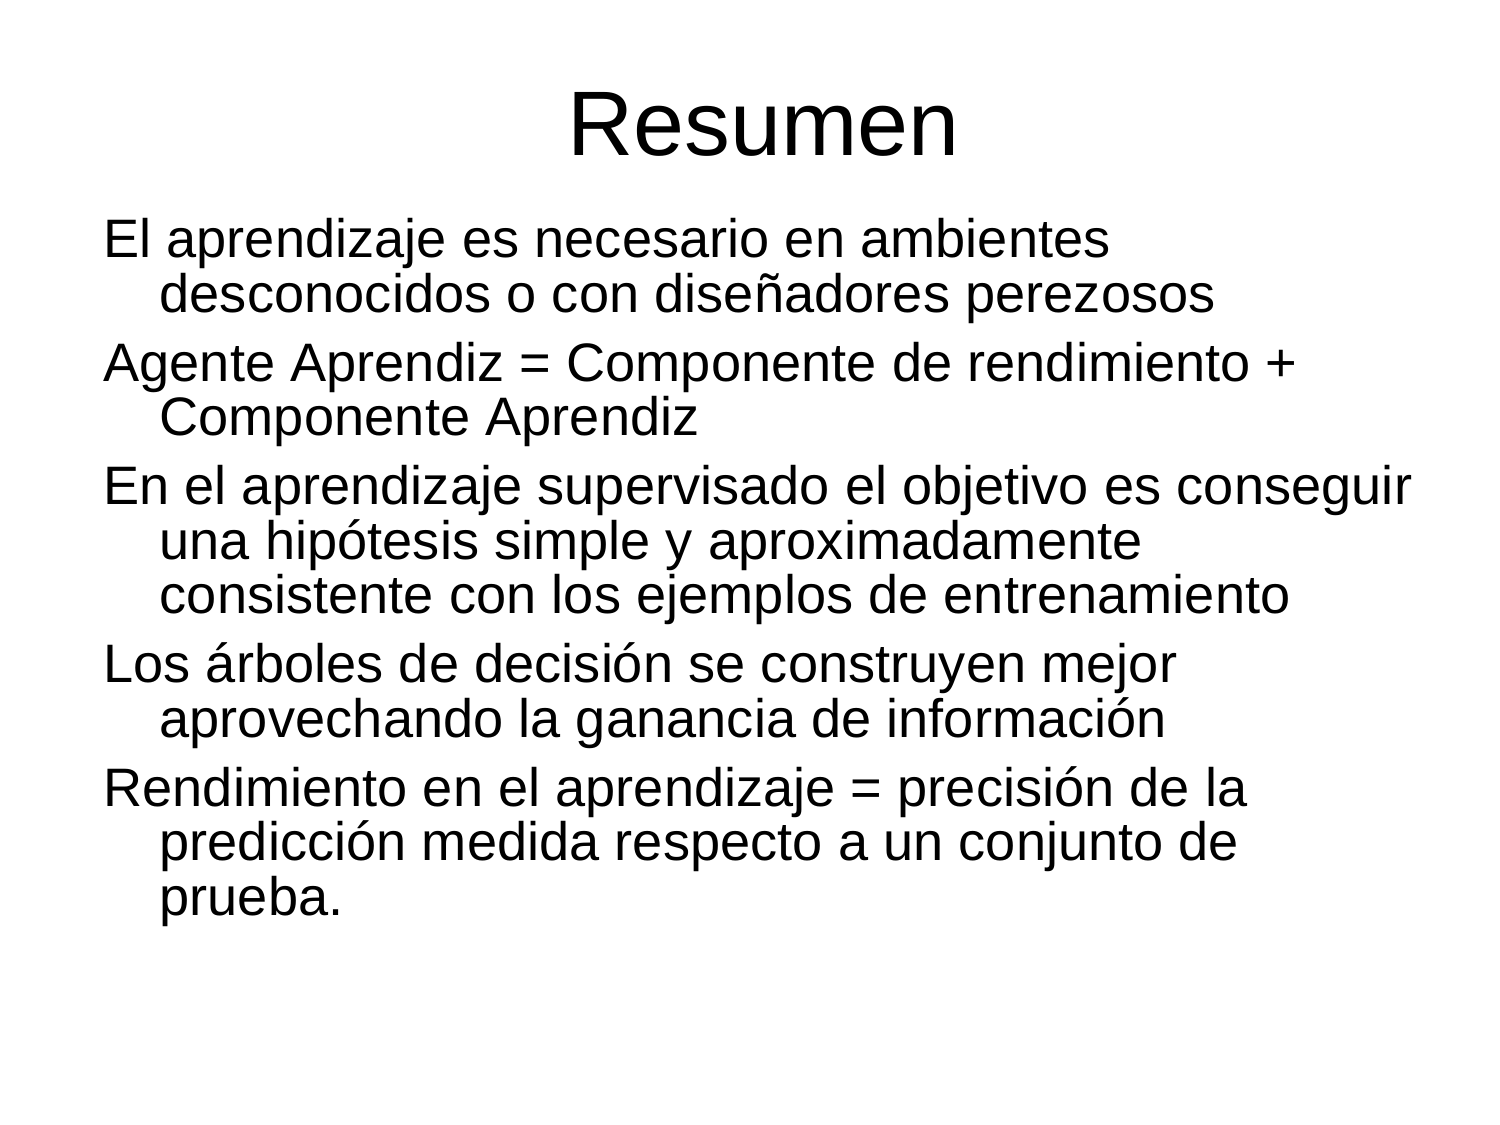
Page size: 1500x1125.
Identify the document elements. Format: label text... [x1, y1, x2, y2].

list El aprendizaje es necesario en ambientes desconocidos o con diseñadores perezosos Agente Aprendiz = Componente de rendimiento + Componente Aprendiz En el aprendizaje supervisado el objetivo es conseguir una hipótesis simple y aproximadamente consistente con los ejemplos de entrenamiento Los árboles de decisión se construyen mejor aprovechando la ganancia de información Rendimiento en el aprendizaje = precisión de la predicción medida respecto a un conjunto de prueba. [88, 206, 1439, 1024]
title Resumen [88, 29, 1439, 206]
